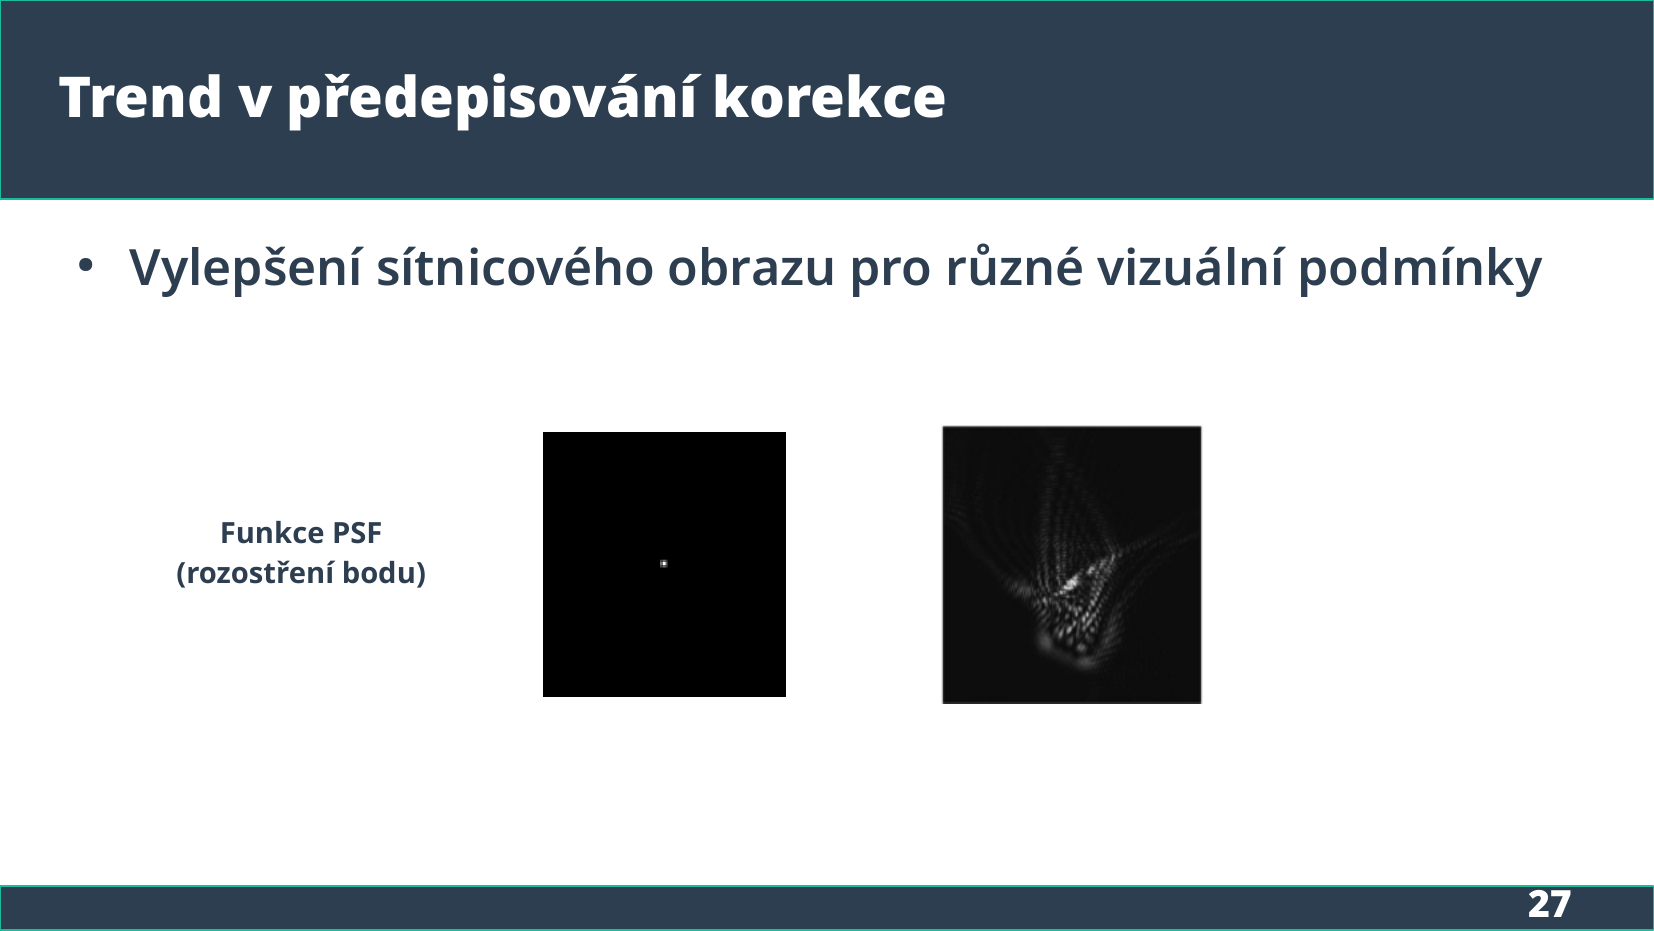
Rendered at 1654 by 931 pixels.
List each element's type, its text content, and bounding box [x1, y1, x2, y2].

picture [939, 425, 1204, 704]
picture [543, 431, 786, 697]
text_box Funkce PSF (rozostření bodu) [147, 482, 455, 622]
title Trend v předepisování korekce [59, 37, 1595, 155]
list Vylepšení sítnicového obrazu pro různé vizuální podmínky [59, 231, 1625, 325]
